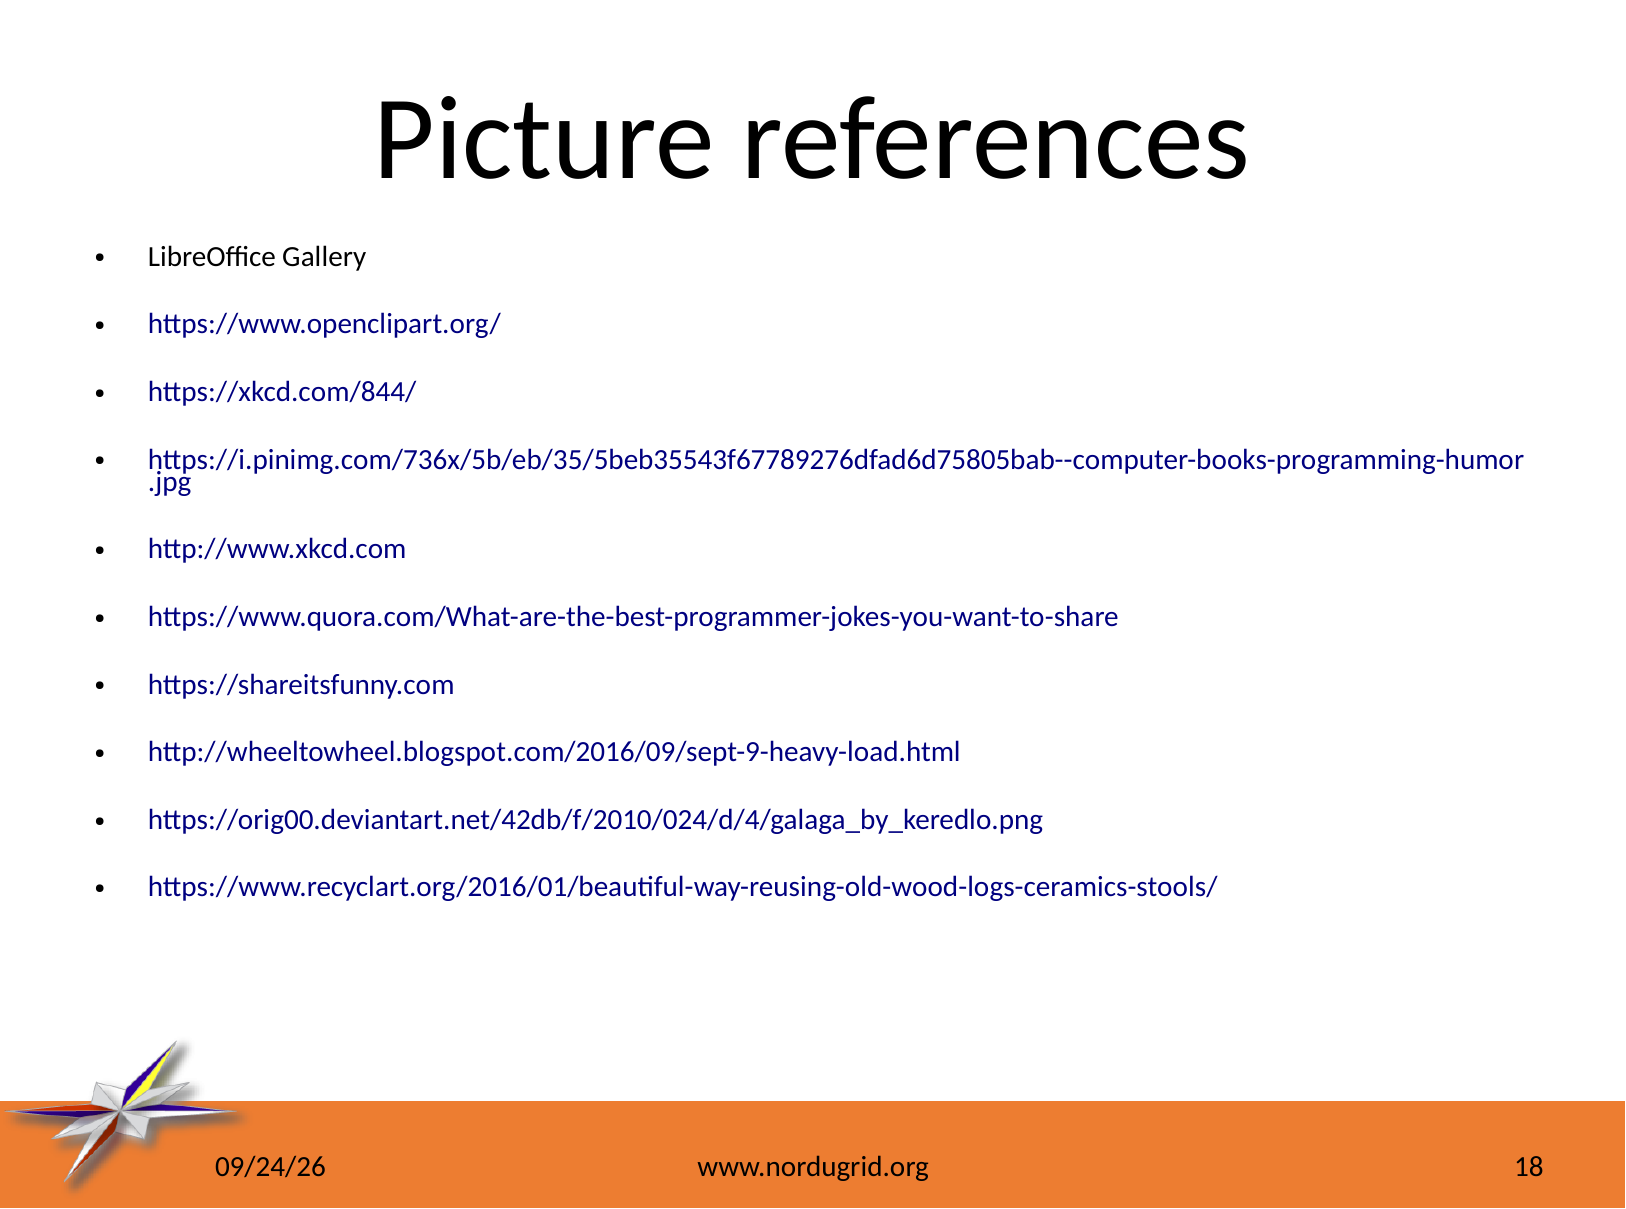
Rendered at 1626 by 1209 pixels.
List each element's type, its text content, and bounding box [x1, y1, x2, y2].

title Picture references [81, 48, 1544, 250]
list LibreOffice Gallery https://www.openclipart.org/ https://xkcd.com/844/ https://i.pinimg.com/736x/5b/eb/35/5beb35543f67789276dfad6d75805bab--computer-books-programming-humor.jpg http://www.xkcd.com https://www.quora.com/What-are-the-best-programmer-jokes-you-want-to-share https://shareitsfunny.com http://wheeltowheel.blogspot.com/2016/09/sept-9-heavy-load.html https://orig00.deviantart.net/42db/f/2010/024/d/4/galaga_by_keredlo.png https://www.recyclart.org/2016/01/beautiful-way-reusing-old-wood-logs-ceramics-stools/ [76, 244, 1526, 937]
picture [0, 1032, 258, 1203]
